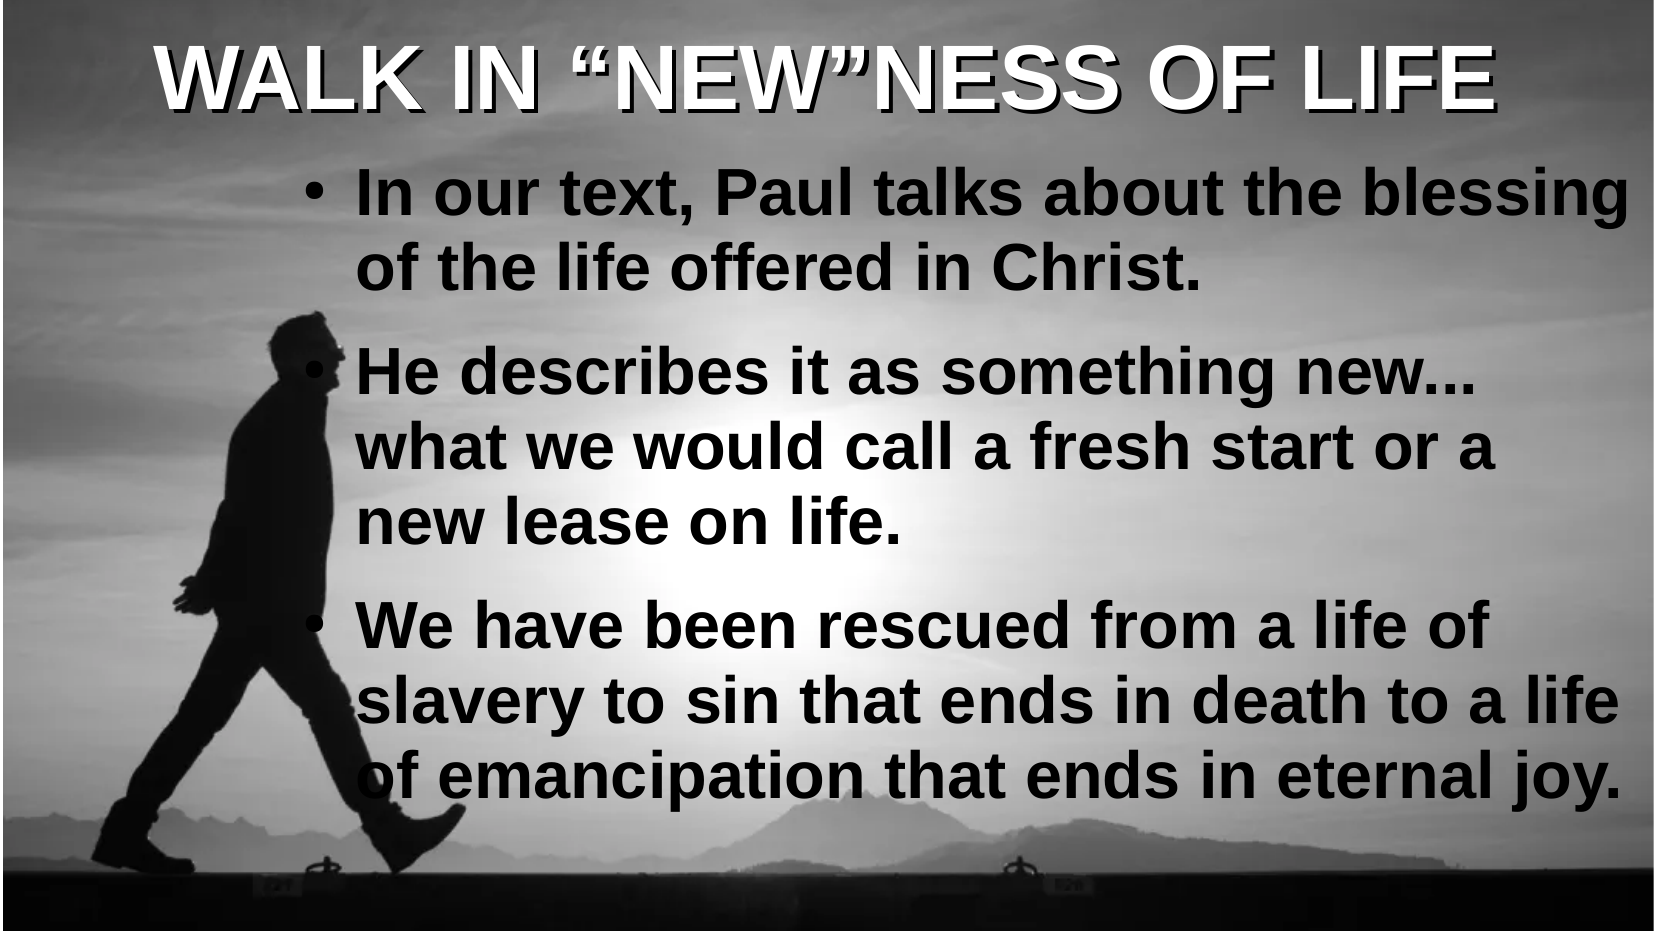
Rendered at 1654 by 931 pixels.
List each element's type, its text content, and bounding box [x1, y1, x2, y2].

picture [3, 0, 1654, 931]
list In our text, Paul talks about the blessing of the life offered in Christ. He describes it as something new... what we would call a fresh start or a new lease on life. We have been rescued from a life of slavery to sin that ends in death to a life of emancipation that ends in eternal joy. [285, 155, 1636, 916]
title WALK IN “NEW”NESS OF LIFE [82, 0, 1571, 156]
